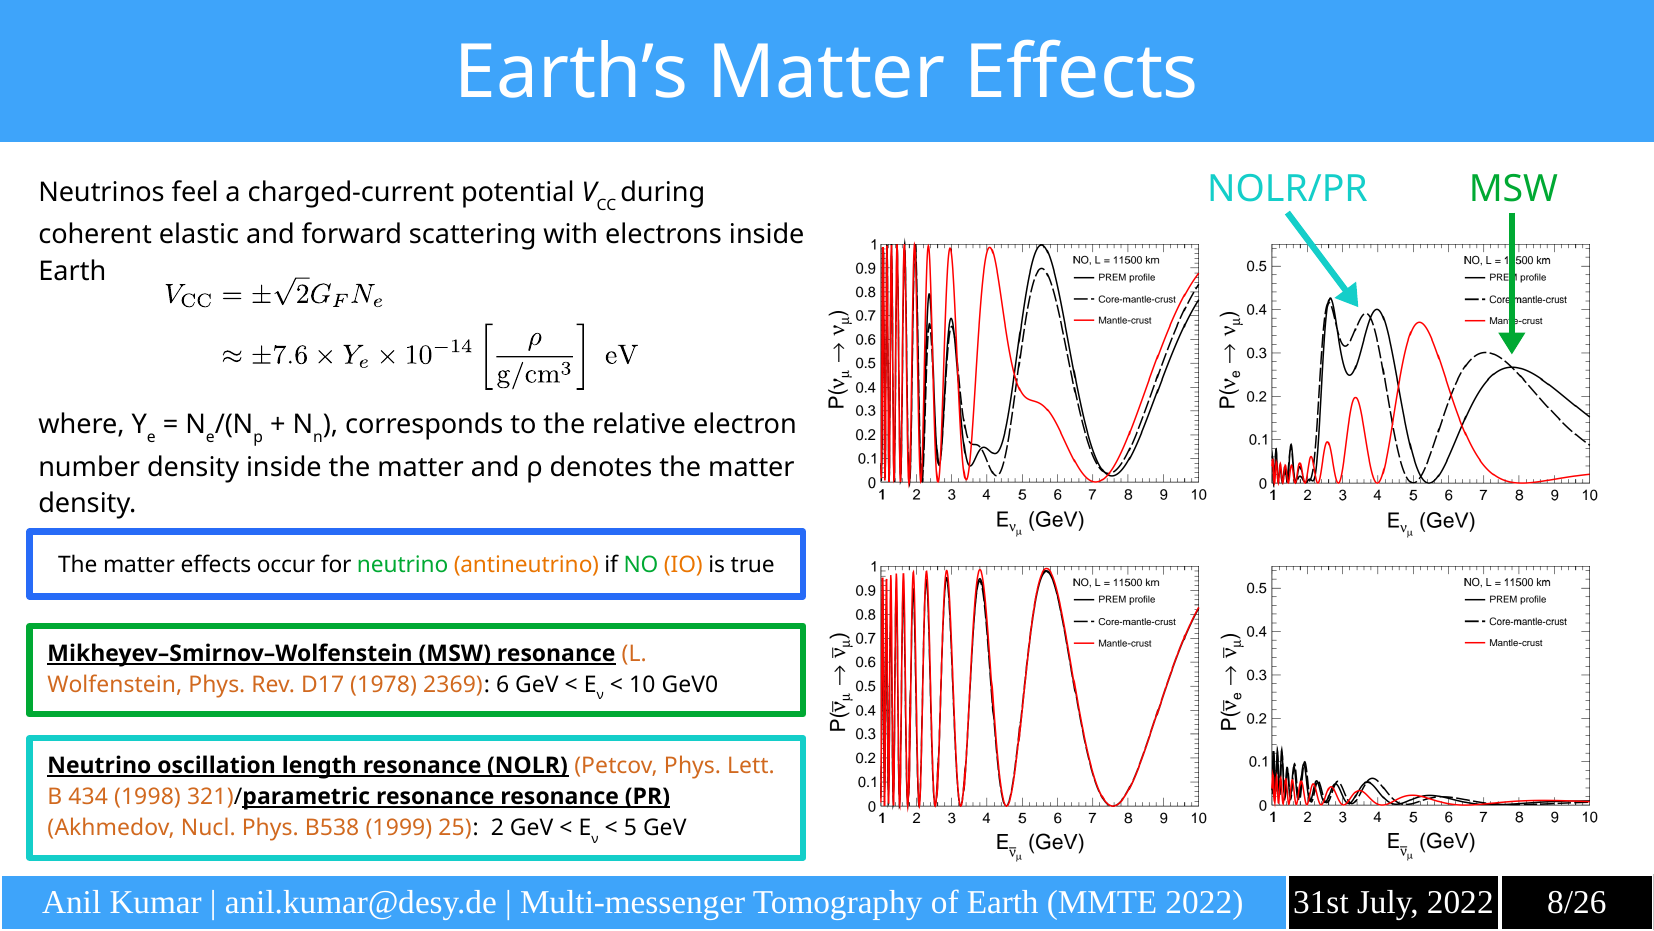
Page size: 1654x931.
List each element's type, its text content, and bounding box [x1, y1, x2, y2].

picture [827, 218, 1212, 864]
title Earth’s Matter Effects [0, 0, 1654, 142]
text_box NOLR/PR [1192, 153, 1382, 219]
text_box Mikheyev–Smirnov–Wolfenstein (MSW) resonance (L. Wolfenstein, Phys. Rev. D17 (1978) 2369): 6 GeV < Eν < 10 GeV0 [29, 625, 804, 713]
text_box Neutrino oscillation length resonance (NOLR) (Petcov, Phys. Lett. B 434 (1998) 321)/parametric resonance resonance (PR) (Akhmedov, Nucl. Phys. B538 (1999) 25): 2 GeV < Eν < 5 GeV [29, 738, 804, 855]
list The matter effects occur for neutrino (antineutrino) if NO (IO) is true [29, 531, 804, 597]
text_box [165, 277, 638, 390]
text_box where, Ye = Ne/(Np + Nn), corresponds to the relative electron number density inside the matter and ρ denotes the matter density. [23, 397, 815, 525]
text_box MSW [1453, 153, 1571, 219]
text_box Neutrinos feel a charged-current potential VCC during coherent elastic and forward scattering with electrons inside Earth [23, 165, 828, 257]
picture [1218, 218, 1603, 863]
